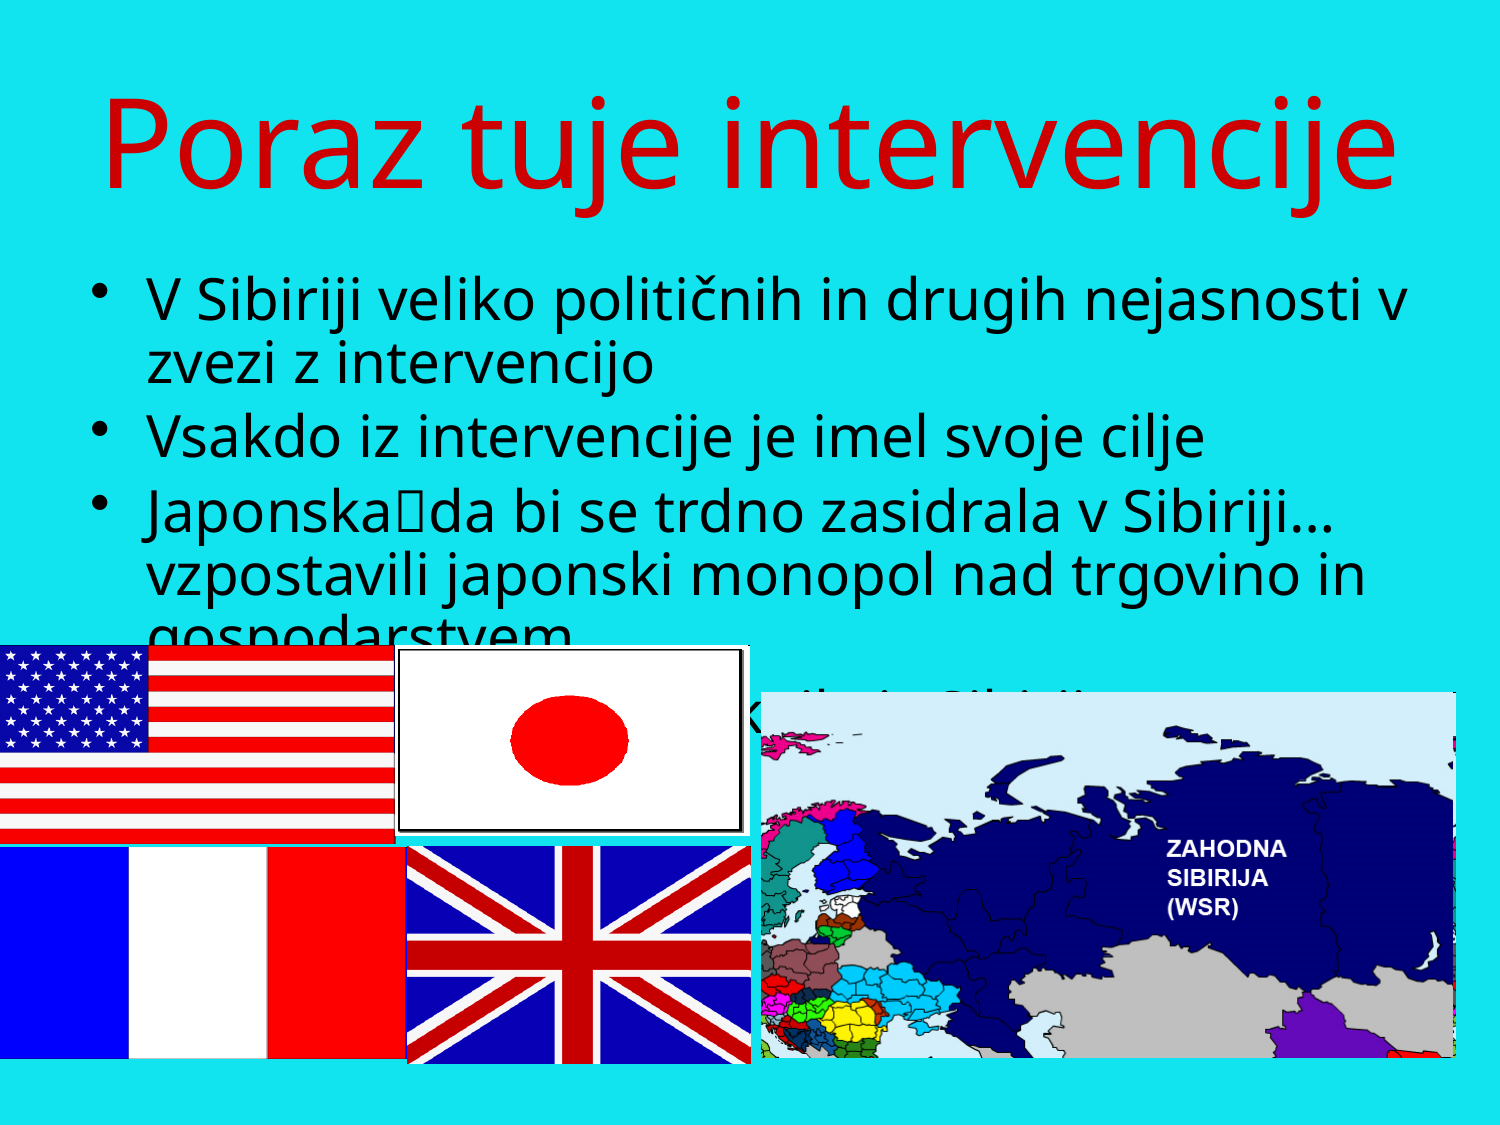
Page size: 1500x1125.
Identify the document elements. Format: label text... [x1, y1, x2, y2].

picture [761, 692, 1456, 1058]
list V Sibiriji veliko političnih in drugih nejasnosti v zvezi z intervencijo Vsakdo iz intervencije je imel svoje cilje Japonskada bi se trdno zasidrala v Sibiriji…vzpostavili japonski monopol nad trgovino in gospodarstvem Nekatere države umaknile iz Sibirije [75, 262, 1425, 1005]
picture [0, 846, 751, 1064]
title Poraz tuje intervencije [75, 45, 1425, 233]
picture [0, 645, 750, 844]
